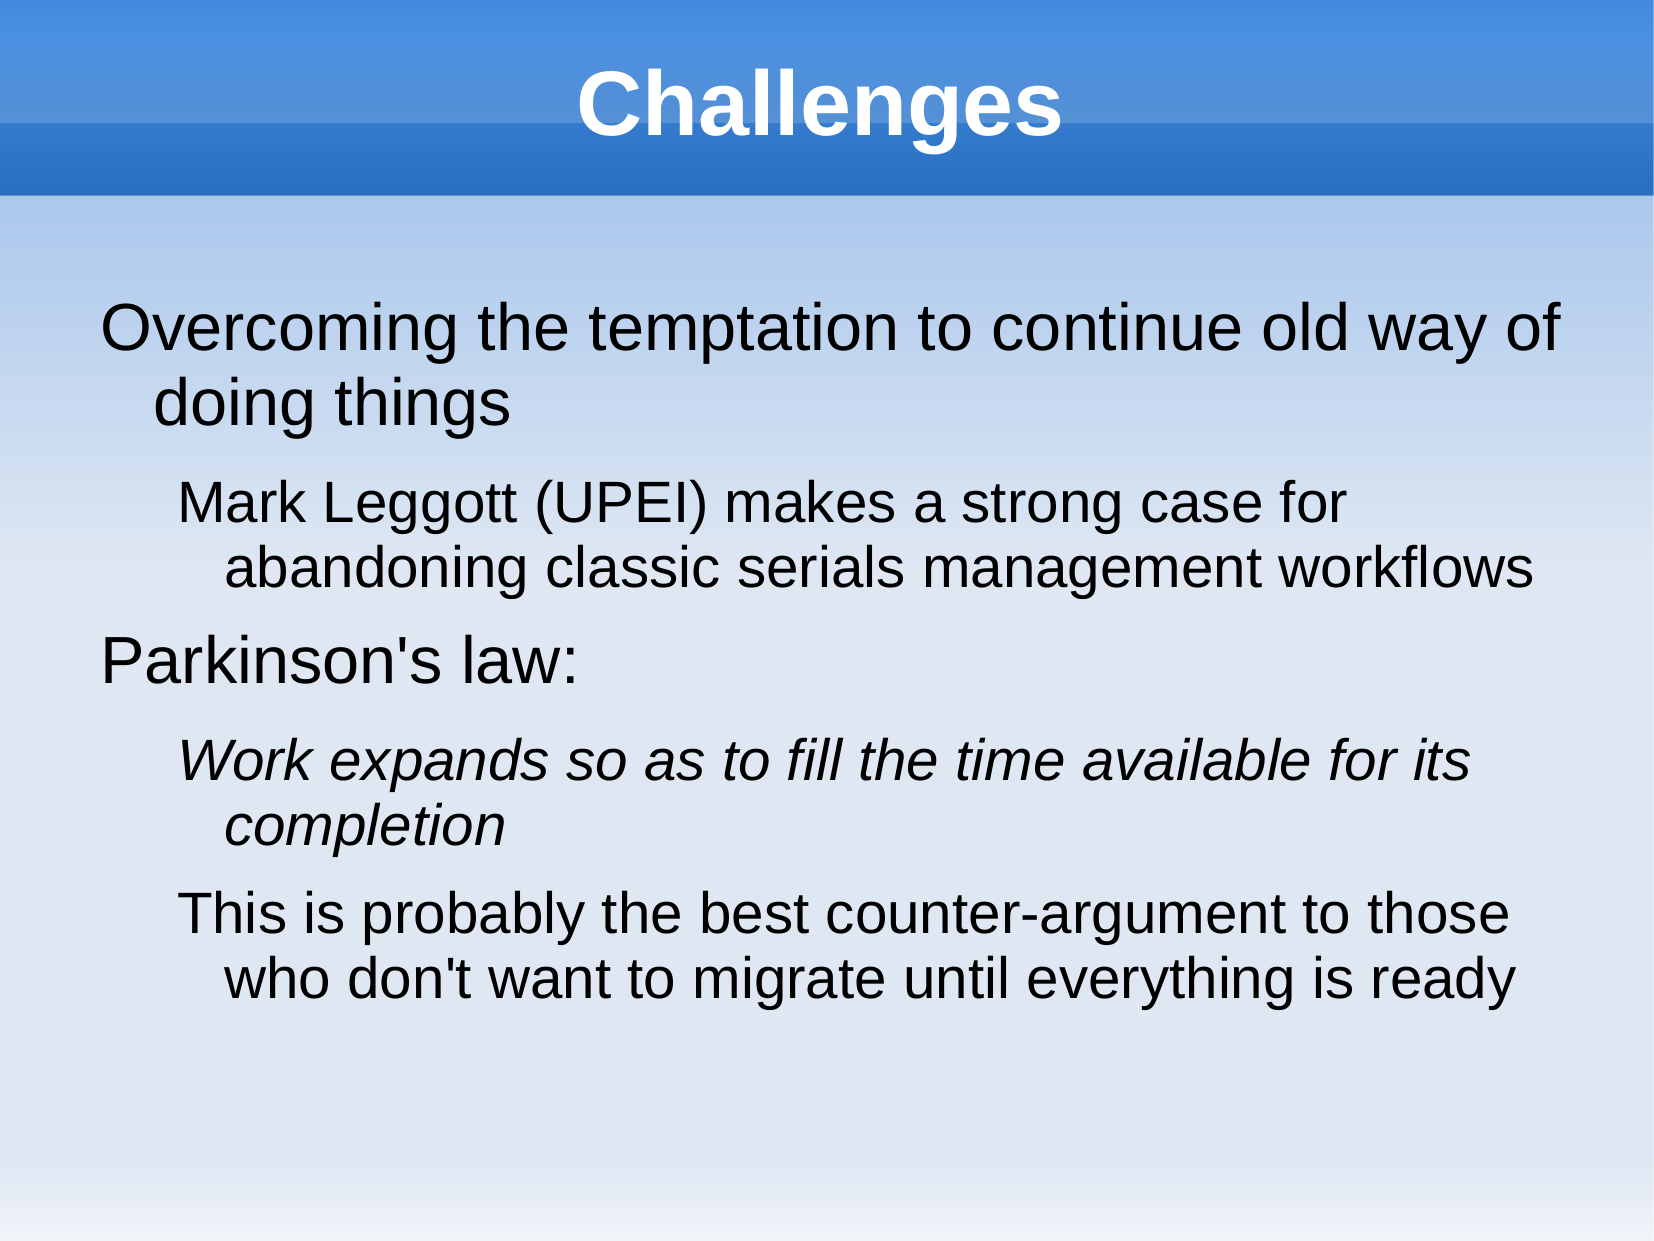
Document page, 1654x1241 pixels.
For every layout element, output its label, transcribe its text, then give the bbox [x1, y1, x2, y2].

title Challenges [76, 0, 1565, 208]
picture [0, 0, 1654, 1241]
list Overcoming the temptation to continue old way of doing things Mark Leggott (UPEI) makes a strong case for abandoning classic serials management workflows Parkinson's law: Work expands so as to fill the time available for its completion This is probably the best counter-argument to those who don't want to migrate until everything is ready [82, 290, 1571, 1109]
